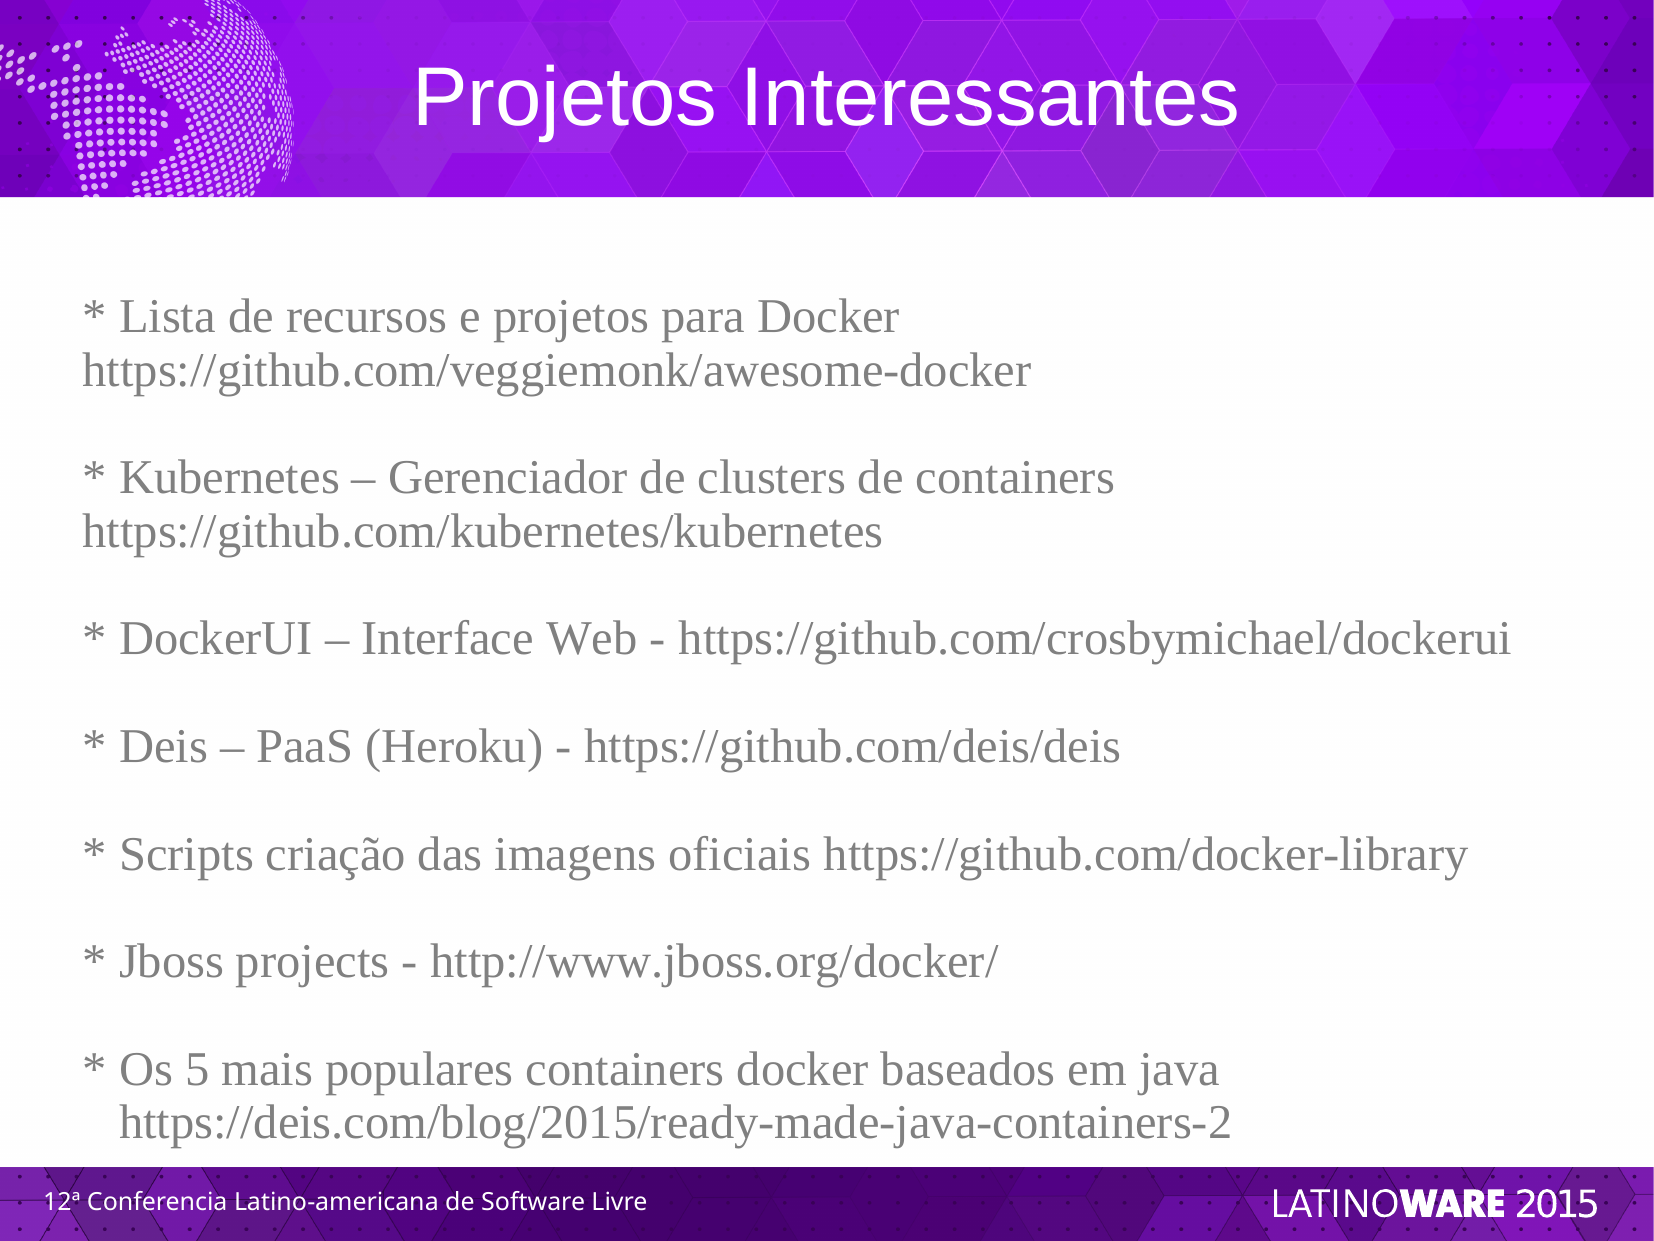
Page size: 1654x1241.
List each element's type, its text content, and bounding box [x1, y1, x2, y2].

text_box * Lista de recursos e projetos para Docker https://github.com/veggiemonk/awesome-docker * Kubernetes – Gerenciador de clusters de containers https://github.com/kubernetes/kubernetes * DockerUI – Interface Web - https://github.com/crosbymichael/dockerui * Deis – PaaS (Heroku) - https://github.com/deis/deis * Scripts criação das imagens oficiais https://github.com/docker-library * Jboss projects - http://www.jboss.org/docker/ * Os 5 mais populares containers docker baseados em java https://deis.com/blog/2015/ready-made-java-containers-2 [82, 289, 1571, 1152]
text_box 12ª Conferencia Latino-americana de Software Livre [28, 1176, 1127, 1234]
picture [0, 0, 1654, 1241]
text_box Projetos Interessantes [183, 43, 1471, 152]
